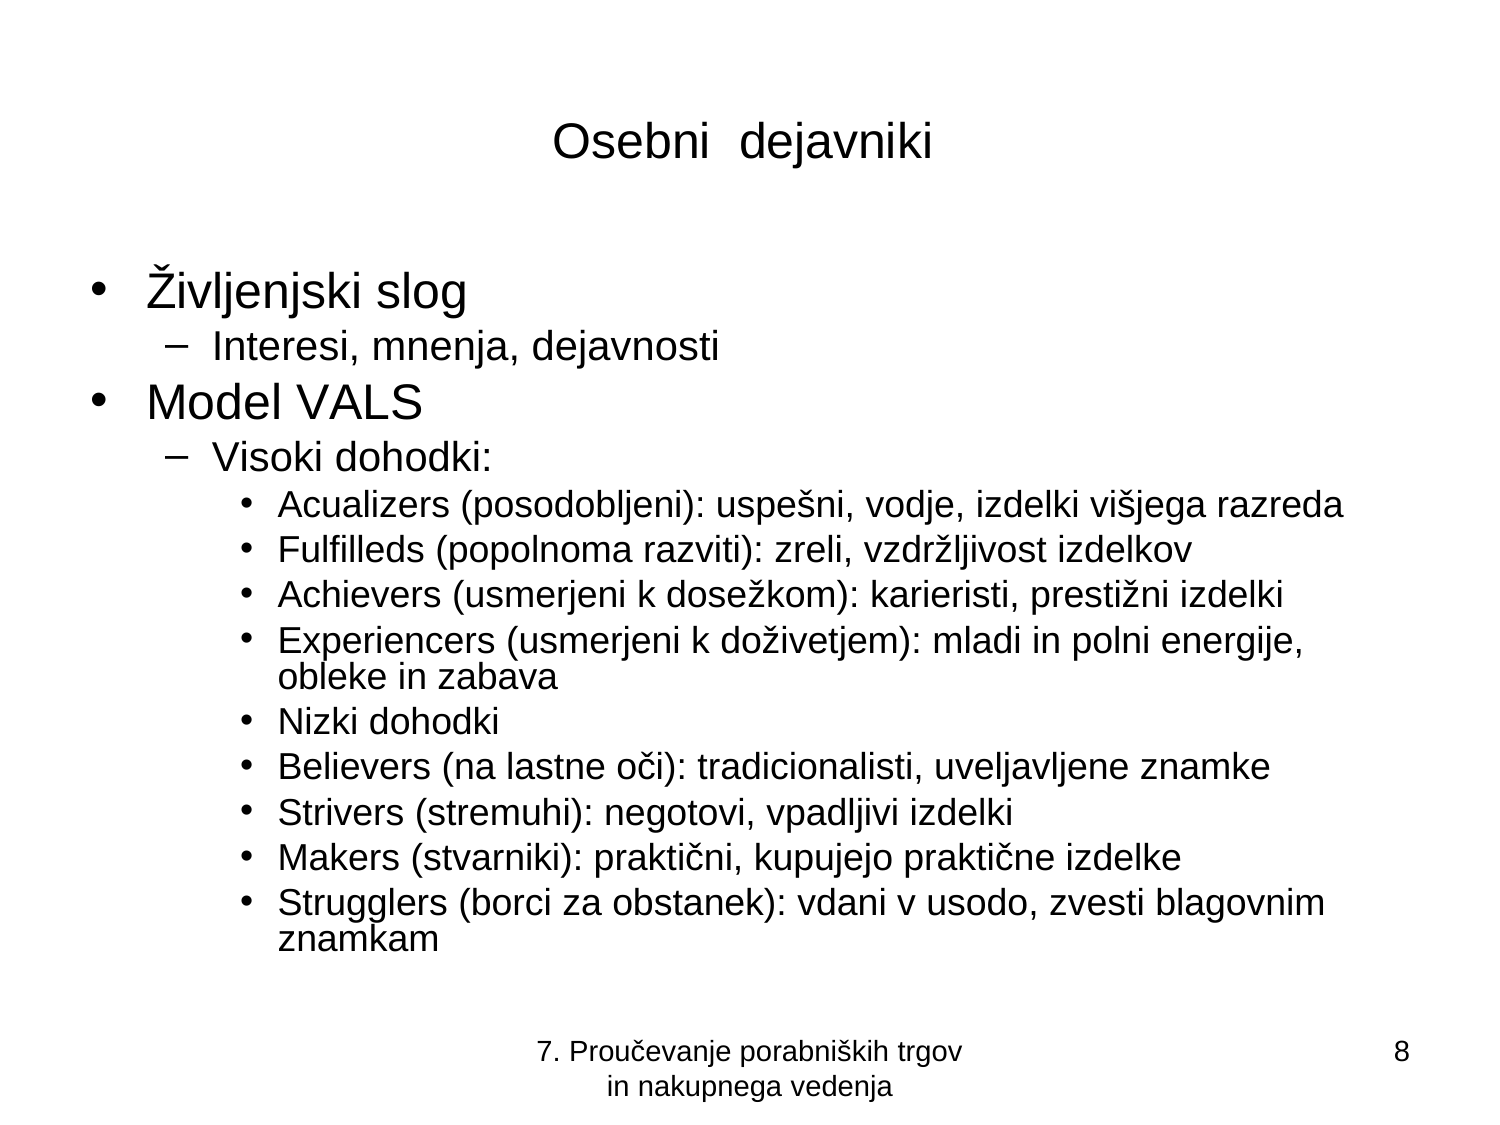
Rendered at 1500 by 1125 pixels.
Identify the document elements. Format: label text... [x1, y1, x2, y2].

text_box 7. Proučevanje porabniških trgov in nakupnega vedenja [512, 1024, 988, 1103]
title Osebni dejavniki [75, 45, 1426, 233]
text_box <number> [1074, 1024, 1426, 1103]
list Življenjski slog Interesi, mnenja, dejavnosti Model VALS Visoki dohodki: Acualizers (posodobljeni): uspešni, vodje, izdelki višjega razreda Fulfilleds (popolnoma razviti): zreli, vzdržljivost izdelkov Achievers (usmerjeni k dosežkom): karieristi, prestižni izdelki Experiencers (usmerjeni k doživetjem): mladi in polni energije, obleke in zabava Nizki dohodki Believers (na lastne oči): tradicionalisti, uveljavljene znamke Strivers (stremuhi): negotovi, vpadljivi izdelki Makers (stvarniki): praktični, kupujejo praktične izdelke Strugglers (borci za obstanek): vdani v usodo, zvesti blagovnim znamkam [75, 262, 1426, 1018]
